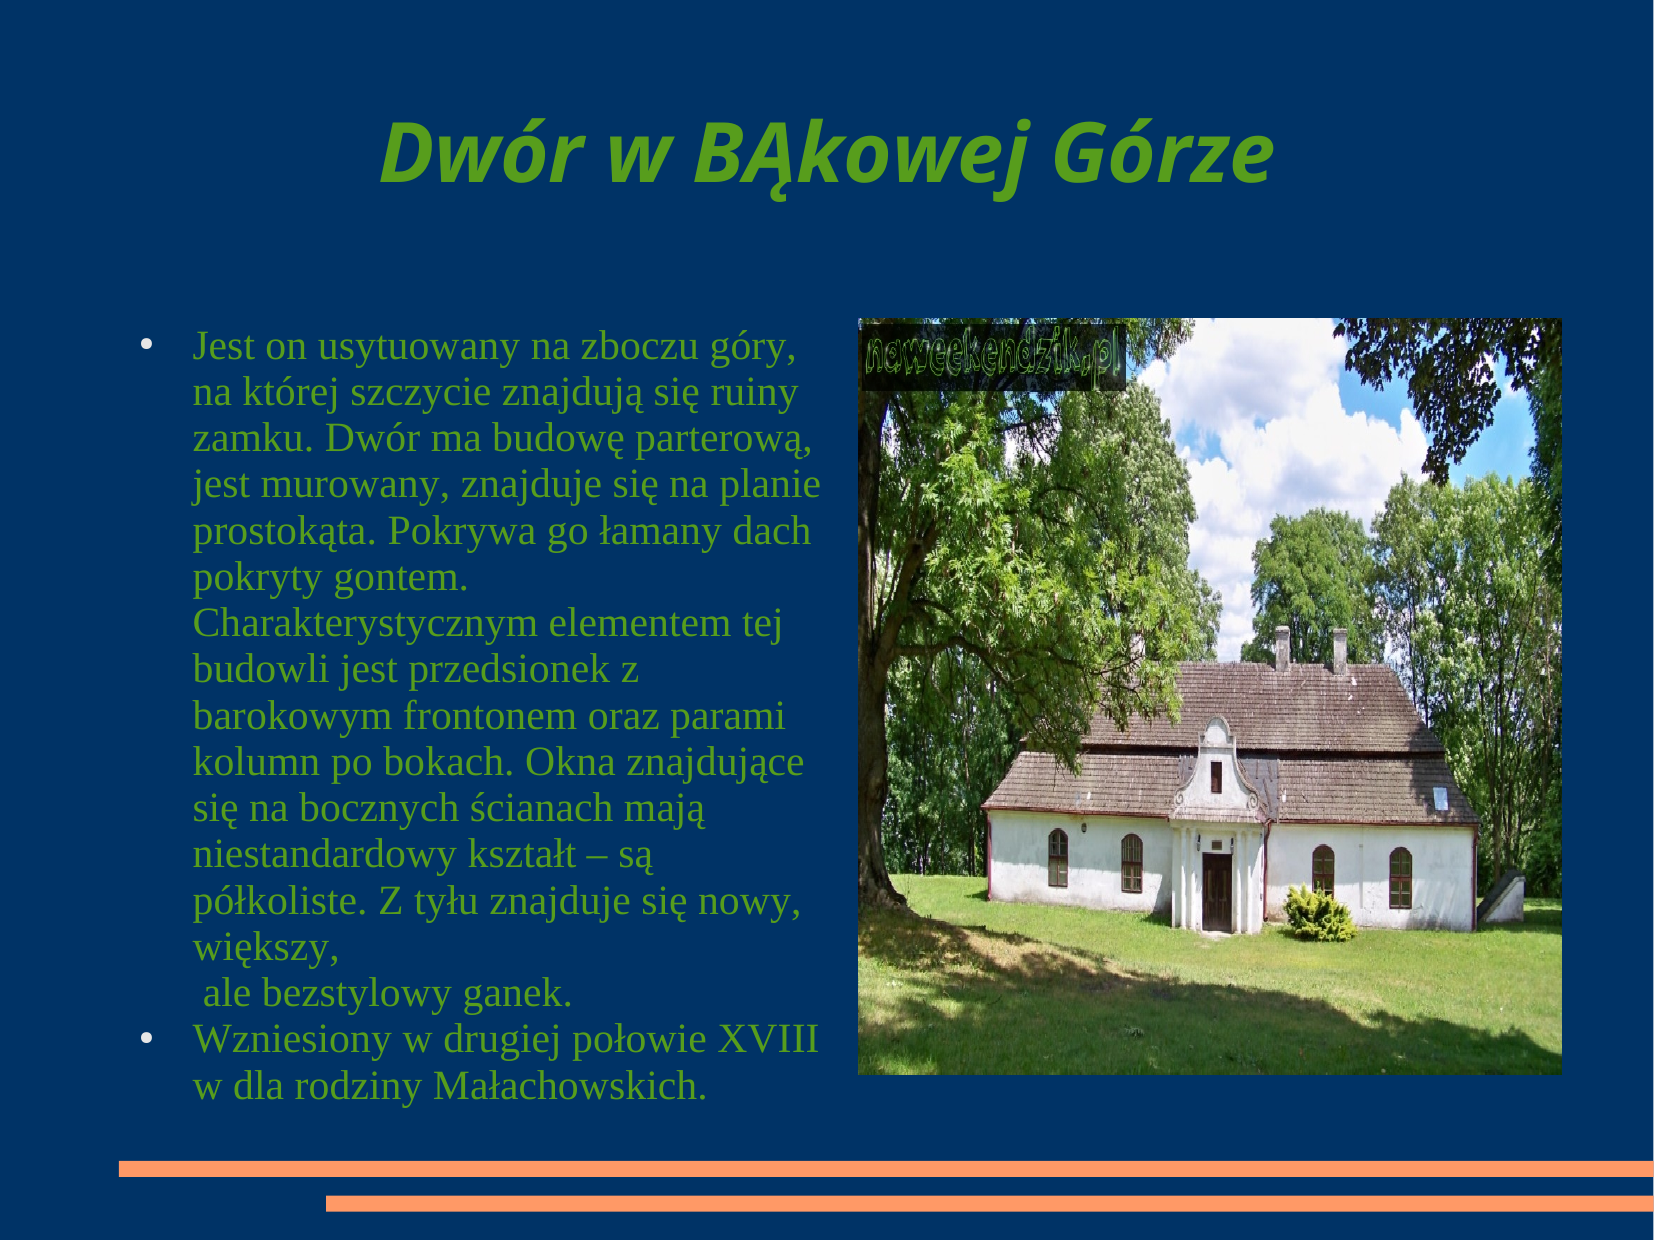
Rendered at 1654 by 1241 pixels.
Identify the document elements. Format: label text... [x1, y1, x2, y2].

list Jest on usytuowany na zboczu góry, na której szczycie znajdują się ruiny zamku. Dwór ma budowę parterową, jest murowany, znajduje się na planie prostokąta. Pokrywa go łamany dach pokryty gontem. Charakterystycznym elementem tej budowli jest przedsionek z barokowym frontonem oraz parami kolumn po bokach. Okna znajdujące się na bocznych ścianach mają niestandardowy kształt – są półkoliste. Z tyłu znajduje się nowy, większy, ale bezstylowy ganek. Wzniesiony w drugiej połowie XVIII w dla rodziny Małachowskich. [121, 322, 824, 1132]
picture [858, 318, 1562, 1075]
title Dwór w BĄkowej Górze [121, 46, 1534, 254]
